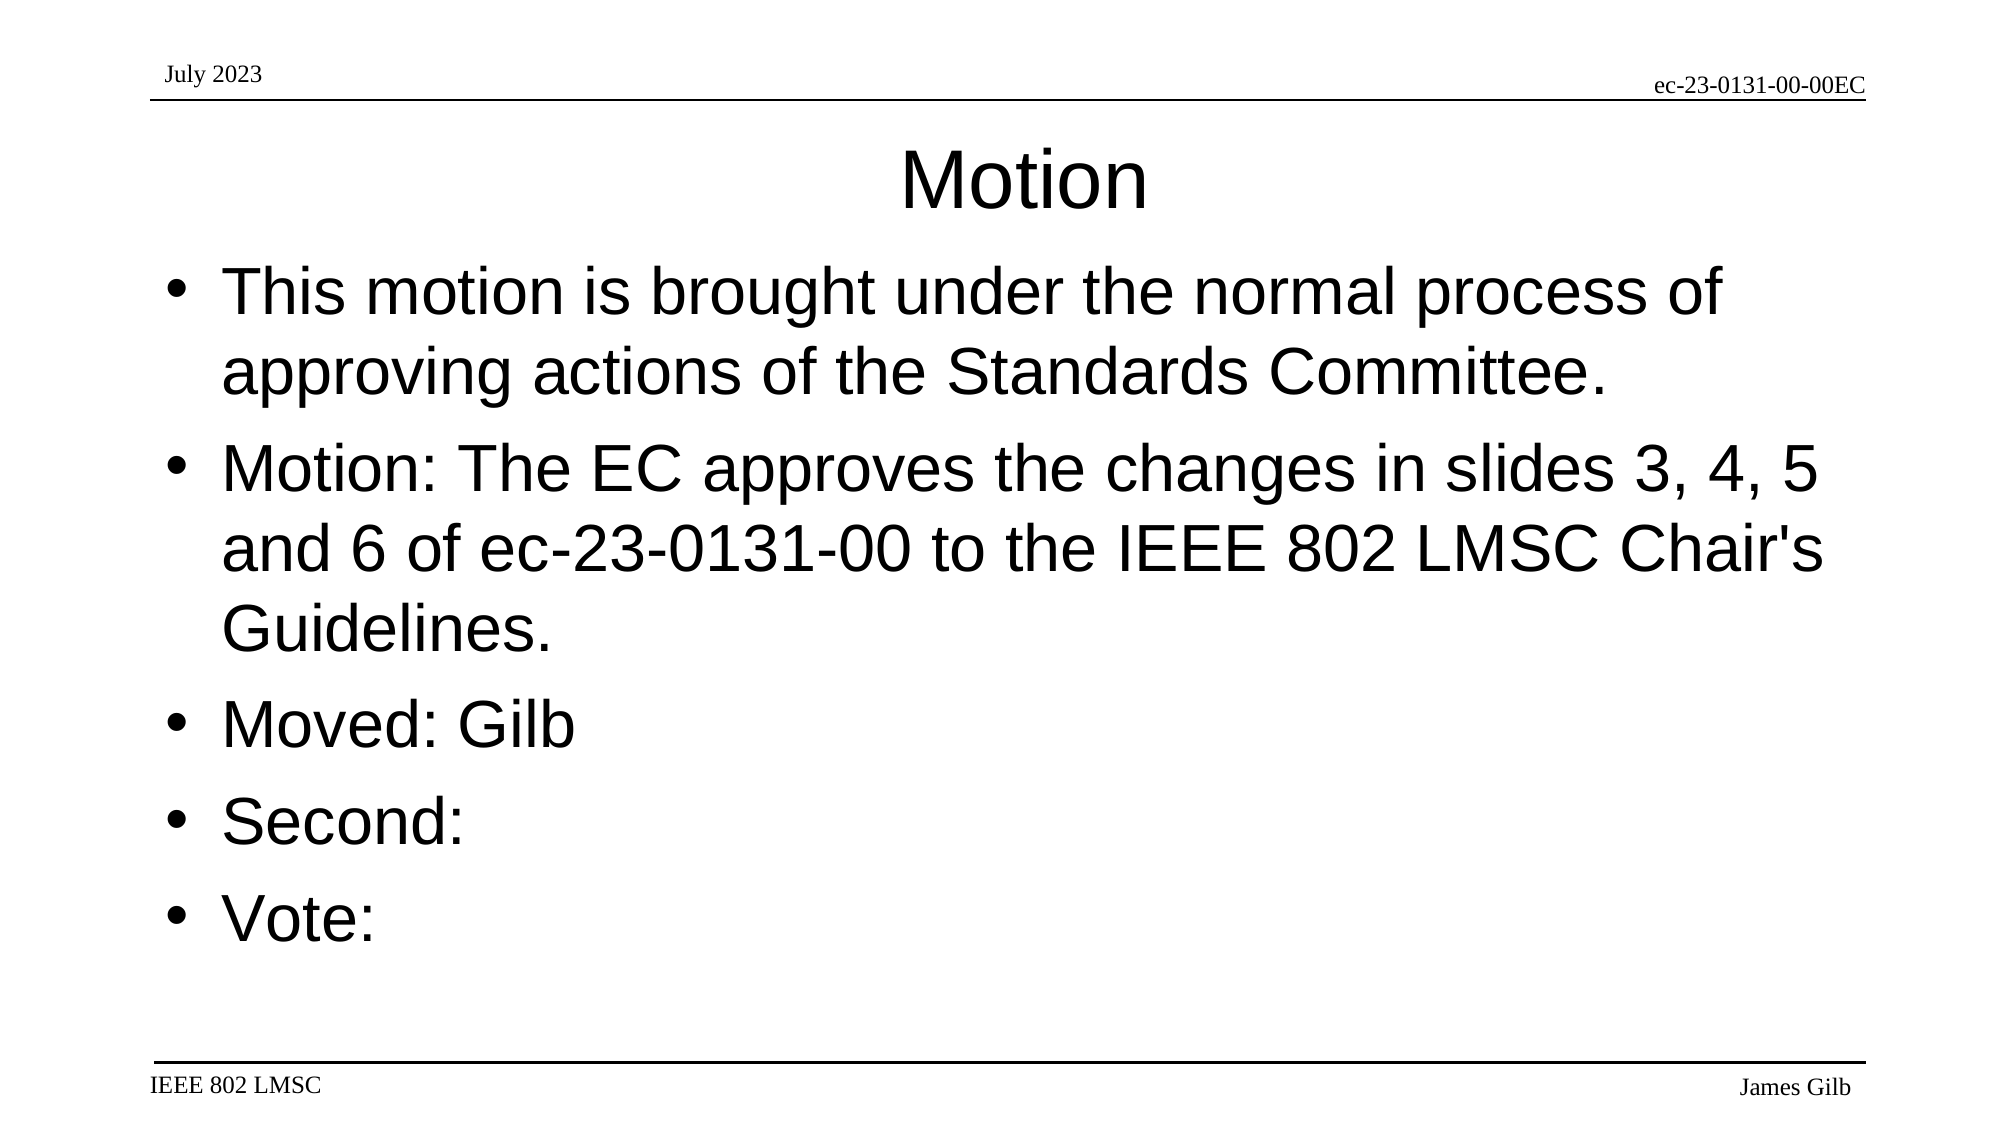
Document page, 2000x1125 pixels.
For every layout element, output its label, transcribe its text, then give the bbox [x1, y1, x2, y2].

list This motion is brought under the normal process of approving actions of the Standards Committee. Motion: The EC approves the changes in slides 3, 4, 5 and 6 of ec-23-0131-00 to the IEEE 802 LMSC Chair's Guidelines. Moved: Gilb Second: Vote: [149, 239, 1900, 1051]
title Motion [149, 112, 1900, 238]
